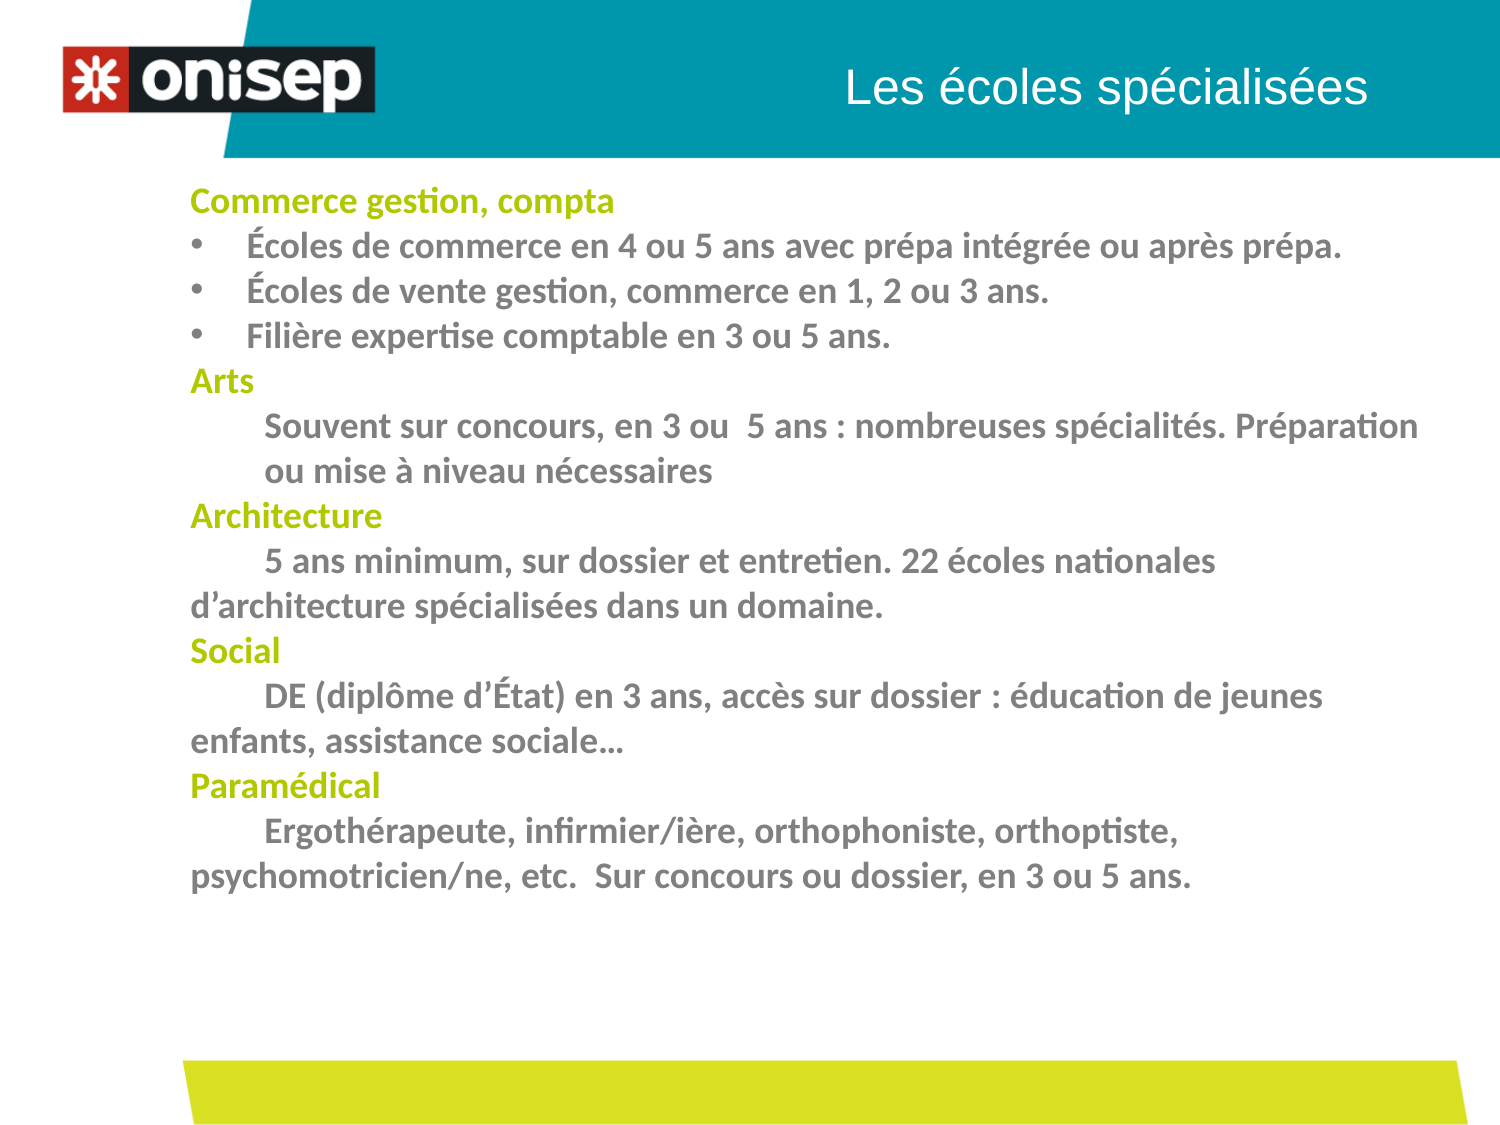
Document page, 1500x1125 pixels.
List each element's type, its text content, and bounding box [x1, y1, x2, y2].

picture [0, 0, 1500, 1125]
text_box Commerce gestion, compta Écoles de commerce en 4 ou 5 ans avec prépa intégrée ou après prépa. Écoles de vente gestion, commerce en 1, 2 ou 3 ans. Filière expertise comptable en 3 ou 5 ans. Arts Souvent sur concours, en 3 ou 5 ans : nombreuses spécialités. Préparation ou mise à niveau nécessaires Architecture 5 ans minimum, sur dossier et entretien. 22 écoles nationales d’architecture spécialisées dans un domaine. Social DE (diplôme d’État) en 3 ans, accès sur dossier : éducation de jeunes enfants, assistance sociale… Paramédical Ergothérapeute, infirmier/ière, orthophoniste, orthoptiste, psychomotricien/ne, etc. Sur concours ou dossier, en 3 ou 5 ans. [175, 168, 1449, 994]
text_box Les écoles spécialisées [829, 47, 1384, 123]
